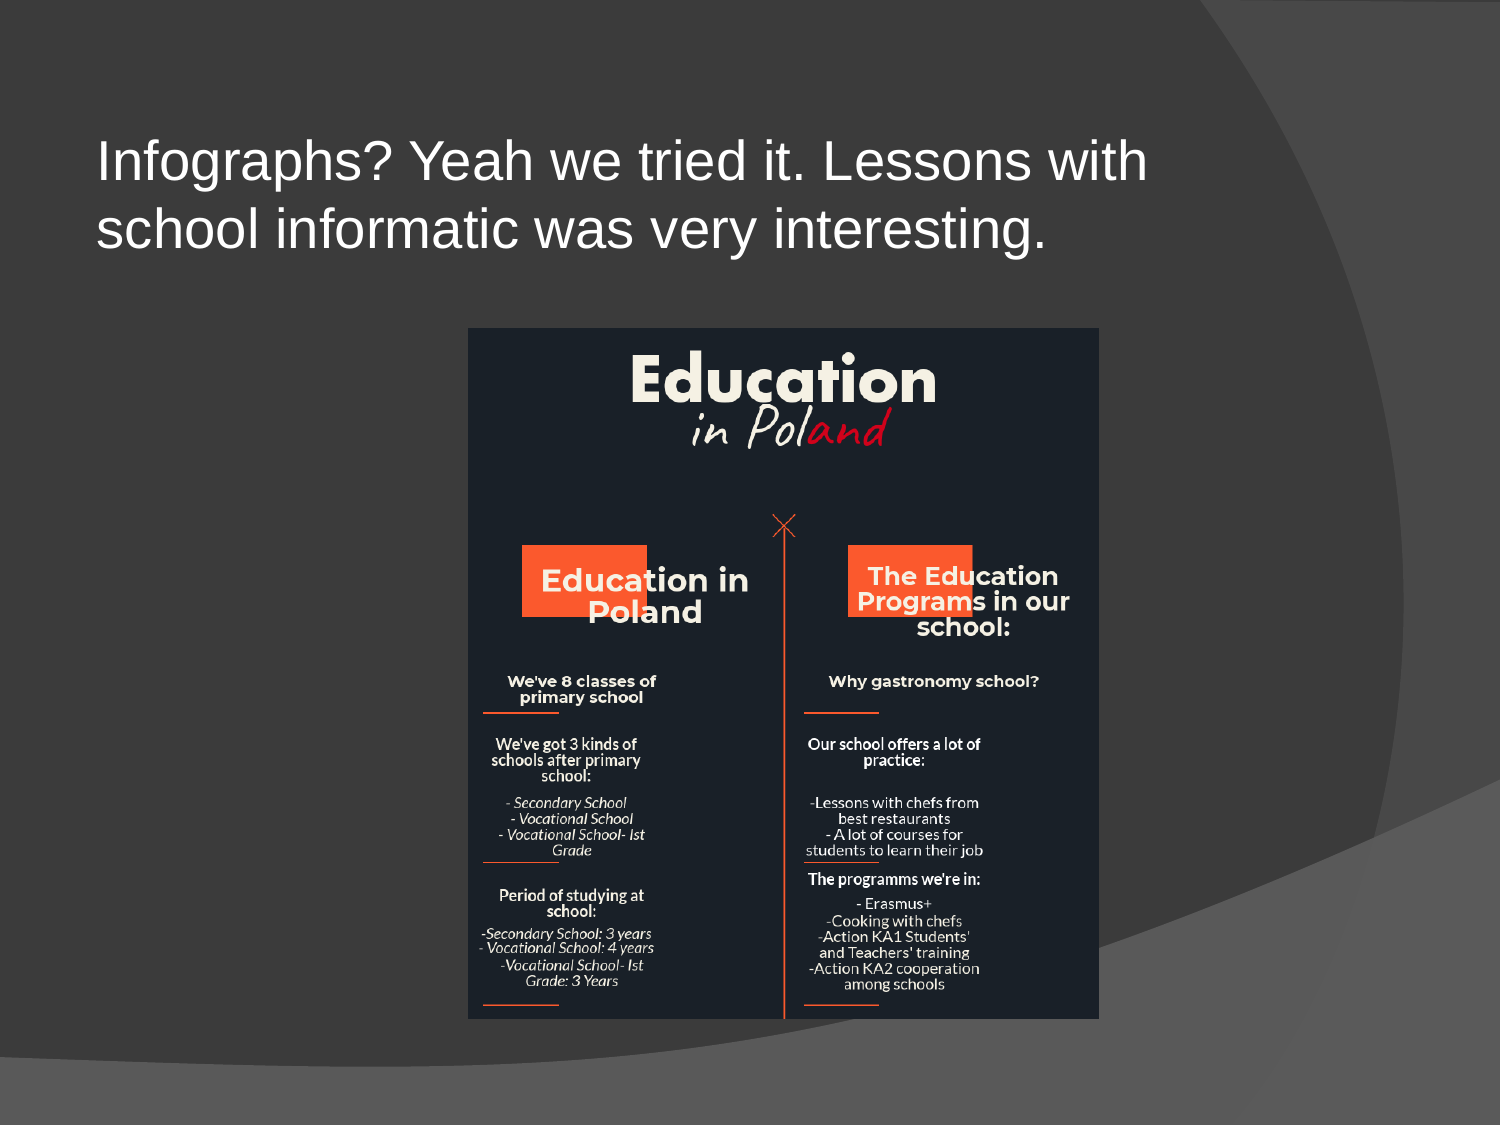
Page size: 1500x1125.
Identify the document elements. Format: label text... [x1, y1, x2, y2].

list [75, 262, 1300, 1005]
picture [468, 328, 1099, 1019]
title Infographs? Yeah we tried it. Lessons with school informatic was very interesting. [82, 117, 1307, 305]
